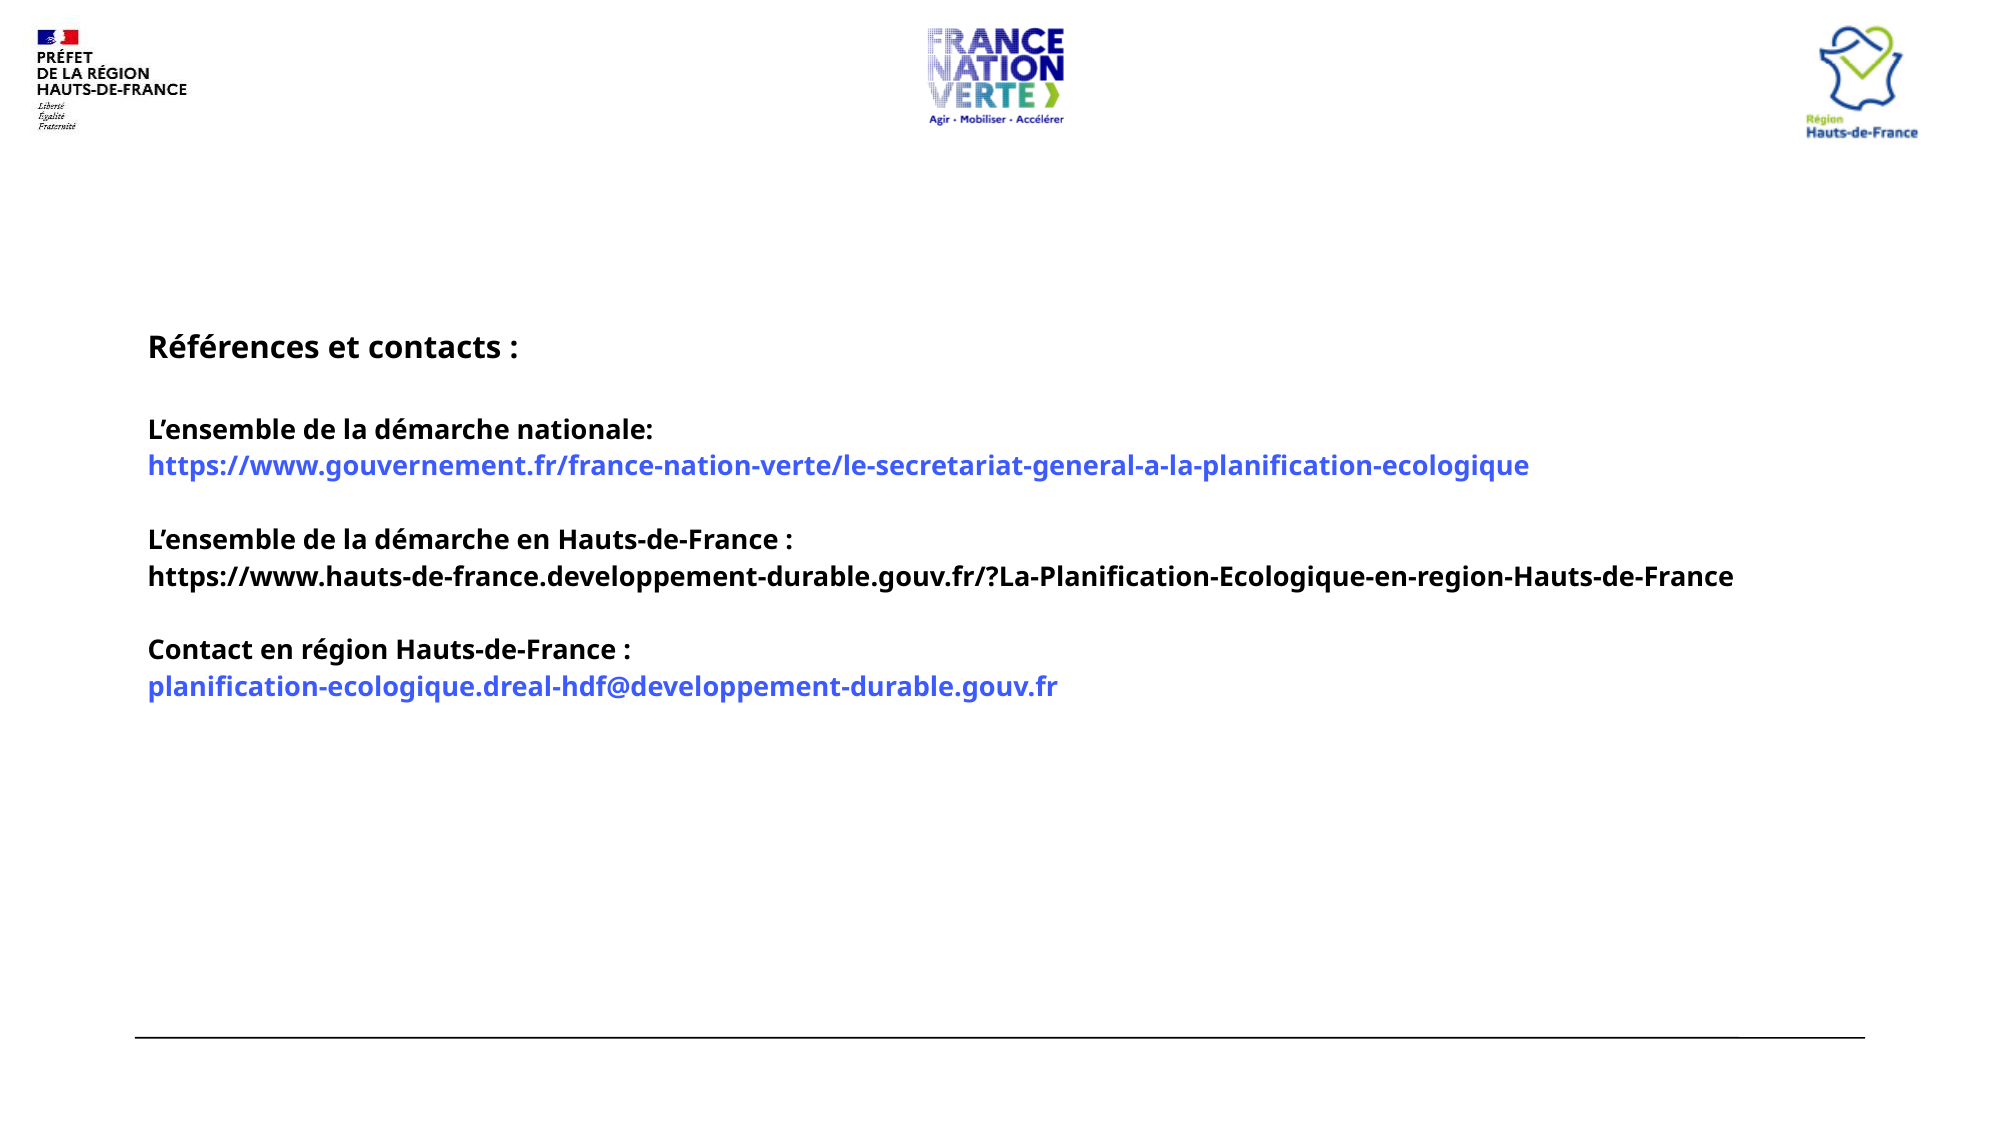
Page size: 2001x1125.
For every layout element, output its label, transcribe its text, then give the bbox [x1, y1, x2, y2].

picture [872, 0, 1116, 154]
picture [1782, 15, 1943, 154]
text_box Références et contacts : L’ensemble de la démarche nationale: https://www.gouvernement.fr/france-nation-verte/le-secretariat-general-a-la-planification-ecologique L’ensemble de la démarche en Hauts-de-France : https://www.hauts-de-france.developpement-durable.gouv.fr/?La-Planification-Ecologique-en-region-Hauts-de-France Contact en région Hauts-de-France : planification-ecologique.dreal-hdf@developpement-durable.gouv.fr [147, 324, 2000, 1125]
picture [23, 15, 201, 144]
